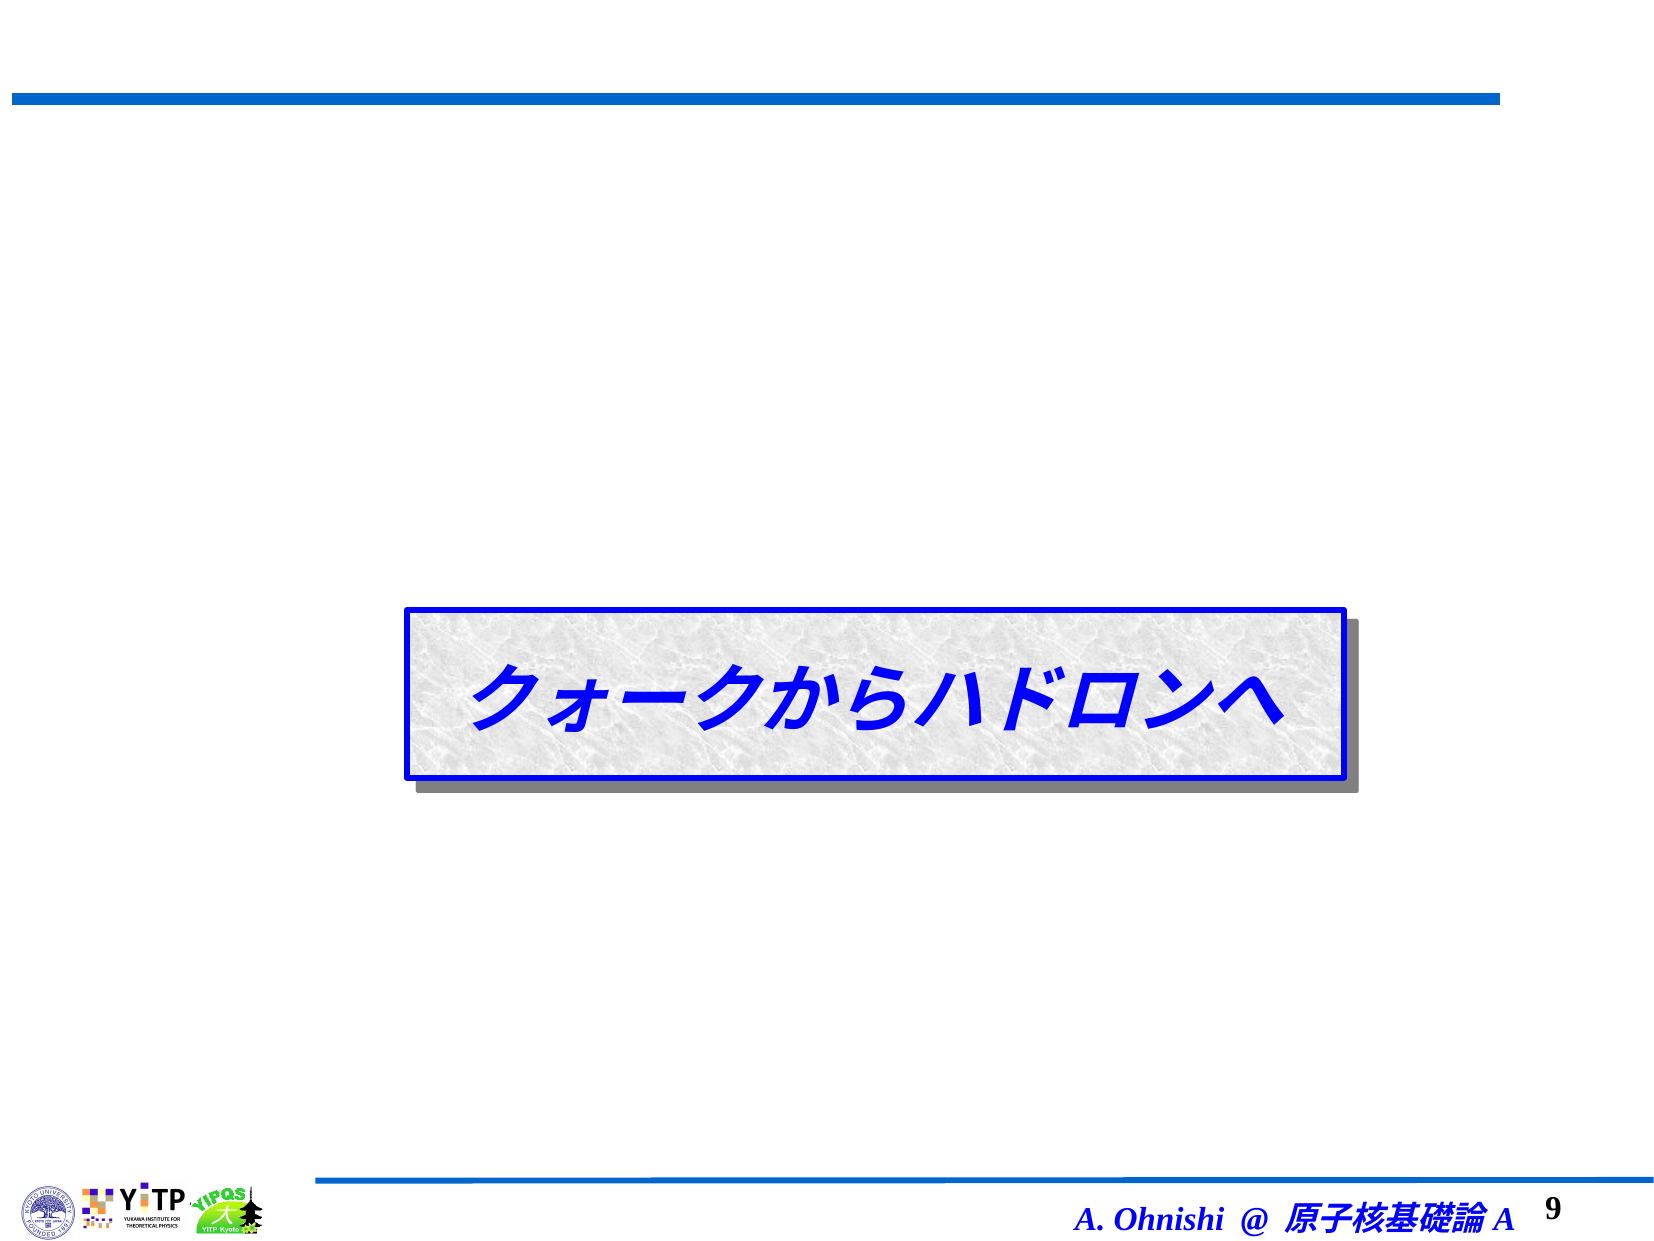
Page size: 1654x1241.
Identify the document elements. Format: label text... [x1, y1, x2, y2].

text_box クォークからハドロンへ [406, 609, 1240, 745]
picture [20, 1185, 76, 1241]
picture [410, 613, 1341, 775]
picture [77, 1179, 263, 1234]
